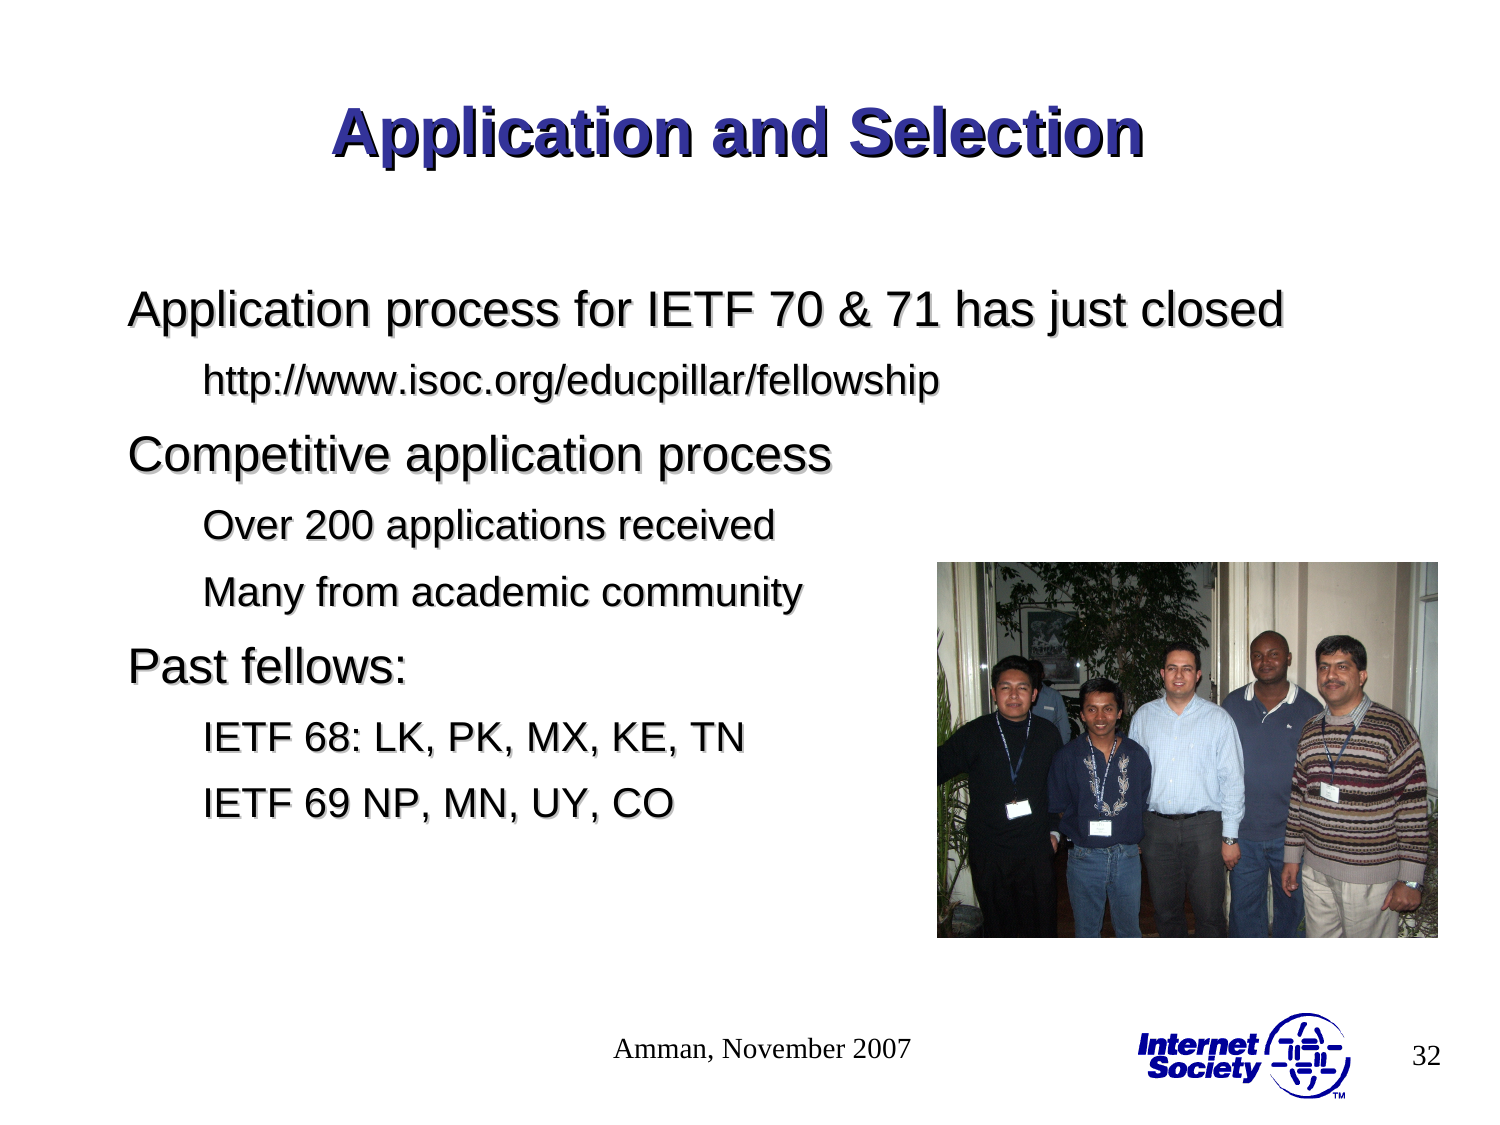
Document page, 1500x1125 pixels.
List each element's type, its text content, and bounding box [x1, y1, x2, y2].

title Application and Selection [99, 37, 1375, 225]
picture [1137, 1012, 1351, 1099]
list Application process for IETF 70 & 71 has just closed http://www.isoc.org/educpillar/fellowship Competitive application process Over 200 applications received Many from academic community Past fellows: IETF 68: LK, PK, MX, KE, TN IETF 69 NP, MN, UY, CO [112, 262, 1388, 1001]
picture [1388, 562, 1438, 938]
